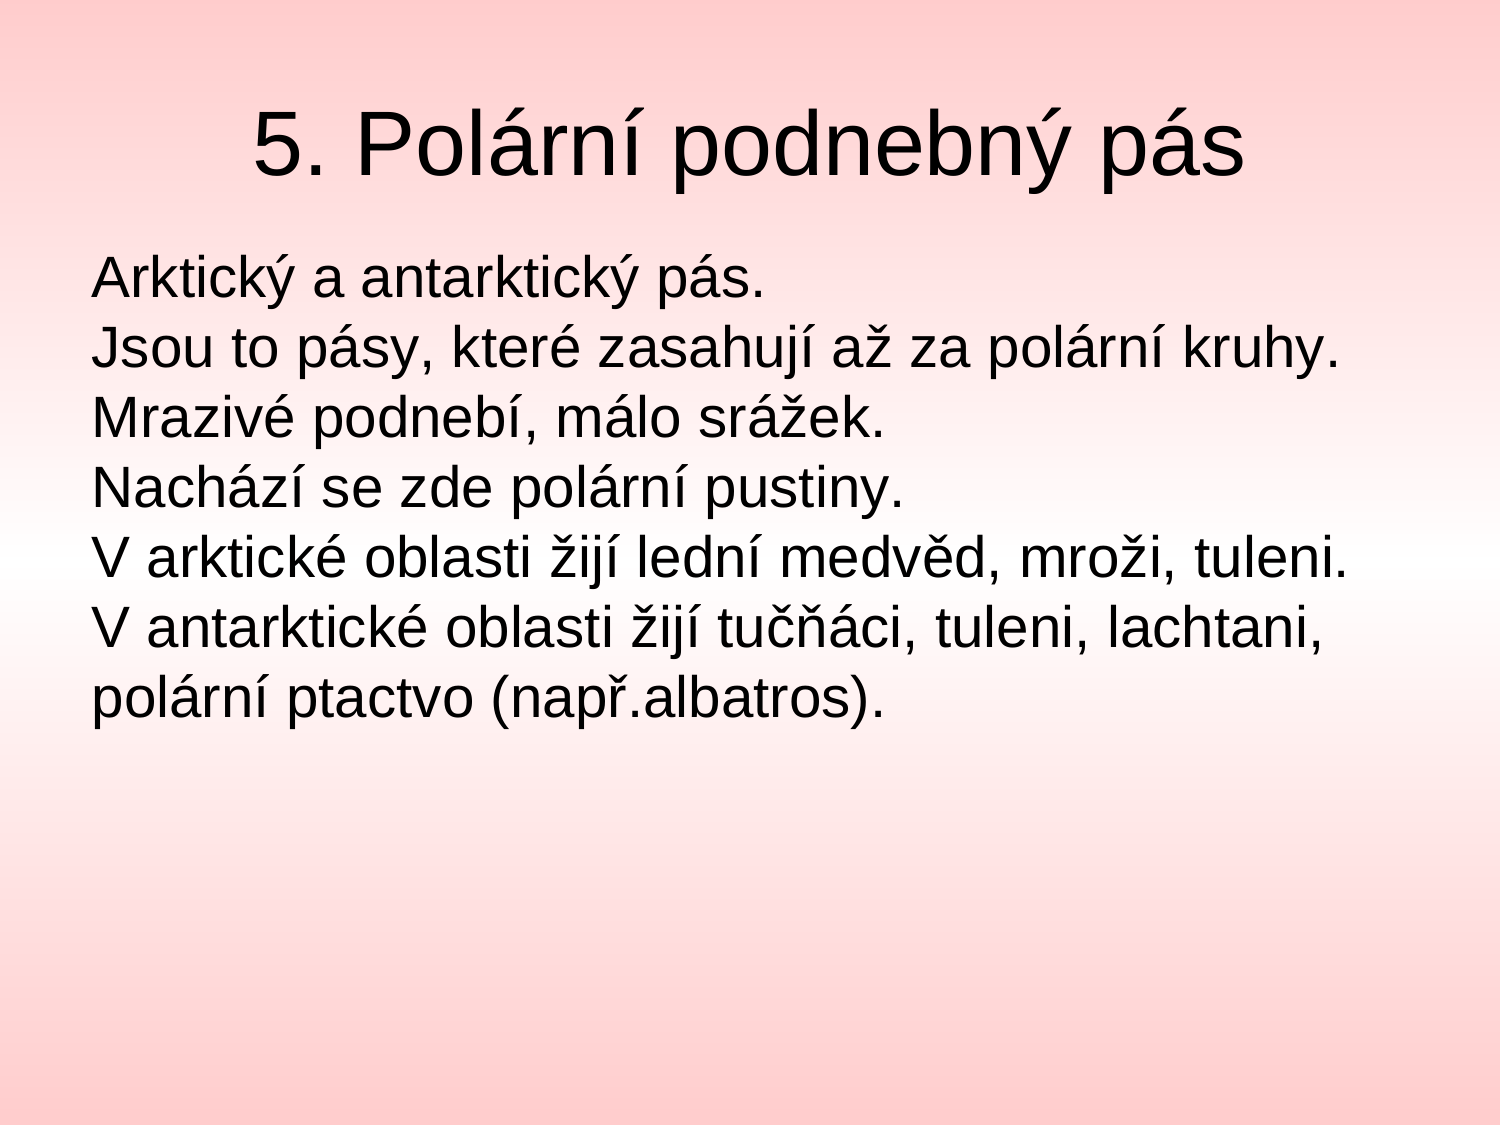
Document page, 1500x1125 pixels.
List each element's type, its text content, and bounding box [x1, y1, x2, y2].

text_box Arktický a antarktický pás. Jsou to pásy, které zasahují až za polární kruhy. Mrazivé podnebí, málo srážek. Nachází se zde polární pustiny. V arktické oblasti žijí lední medvěd, mroži, tuleni. V antarktické oblasti žijí tučňáci, tuleni, lachtani, polární ptactvo (např.albatros). [76, 231, 1412, 844]
title 5. Polární podnebný pás [75, 45, 1426, 233]
